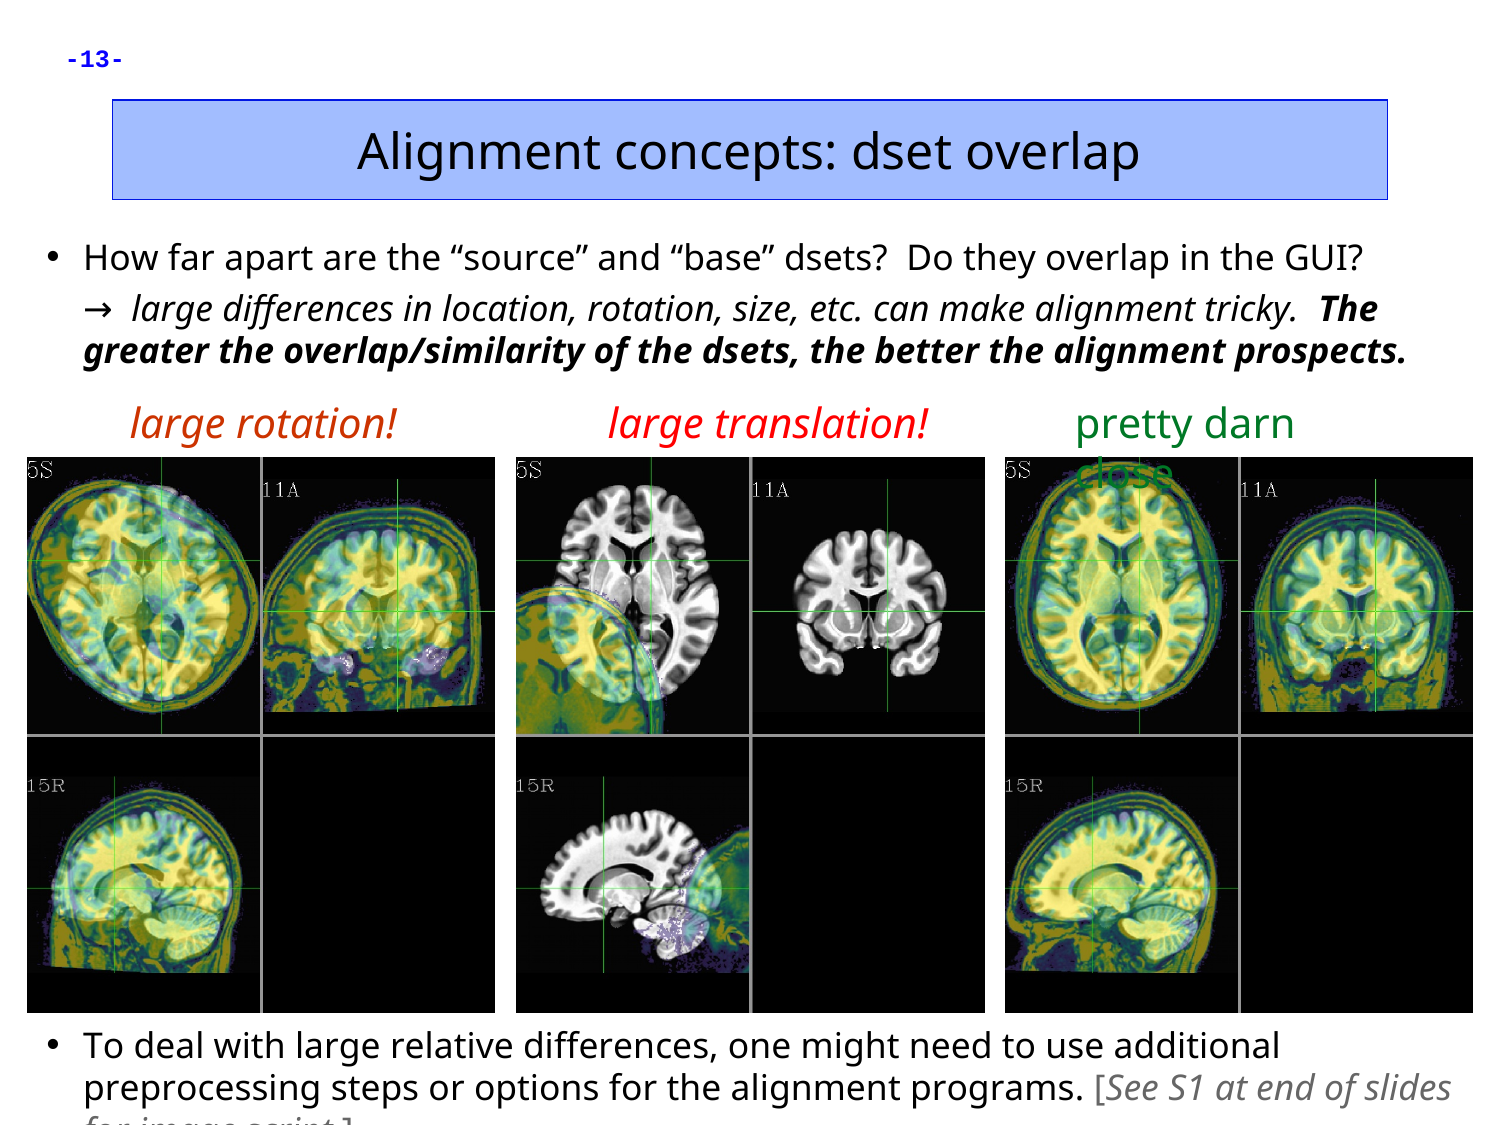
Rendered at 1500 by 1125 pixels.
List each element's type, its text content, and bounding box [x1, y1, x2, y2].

text_box pretty darn close [1057, 386, 1418, 458]
text_box large translation! [590, 386, 963, 458]
picture [27, 457, 495, 1013]
picture [516, 457, 985, 1013]
text_box How far apart are the “source” and “base” dsets? Do they overlap in the GUI? → large differences in location, rotation, size, etc. can make alignment tricky. The greater the overlap/similarity of the dsets, the better the alignment prospects. [30, 226, 1480, 376]
text_box large rotation! [111, 386, 441, 458]
picture [1005, 457, 1473, 1013]
text_box Alignment concepts: dset overlap [112, 99, 1388, 200]
text_box To deal with large relative differences, one might need to use additional preprocessing steps or options for the alignment programs. [See S1 at end of slides for image script.] [30, 1015, 1500, 1116]
